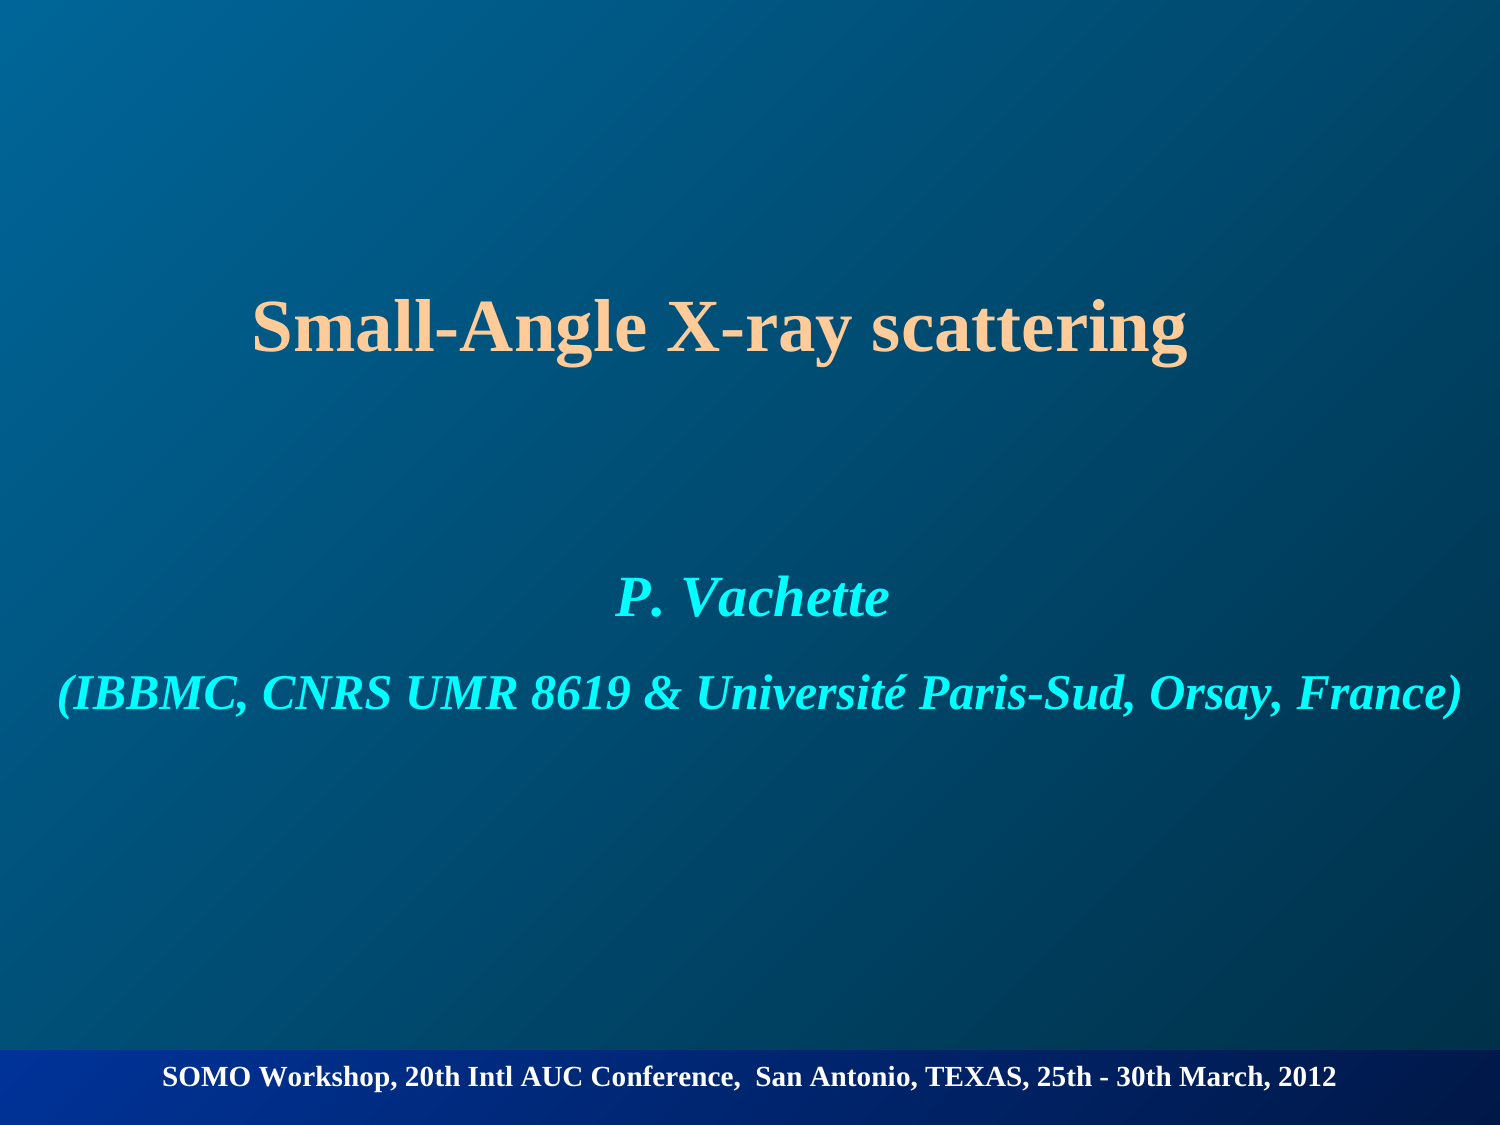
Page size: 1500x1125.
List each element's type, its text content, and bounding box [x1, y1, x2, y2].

text_box Small-Angle X-ray scattering [0, 269, 1480, 375]
text_box P. Vachette (IBBMC, CNRS UMR 8619 & Université Paris-Sud, Orsay, France) [20, 550, 1500, 727]
text_box SOMO Workshop, 20th Intl AUC Conference, San Antonio, TEXAS, 25th - 30th March, 2012 [0, 1050, 1500, 1125]
